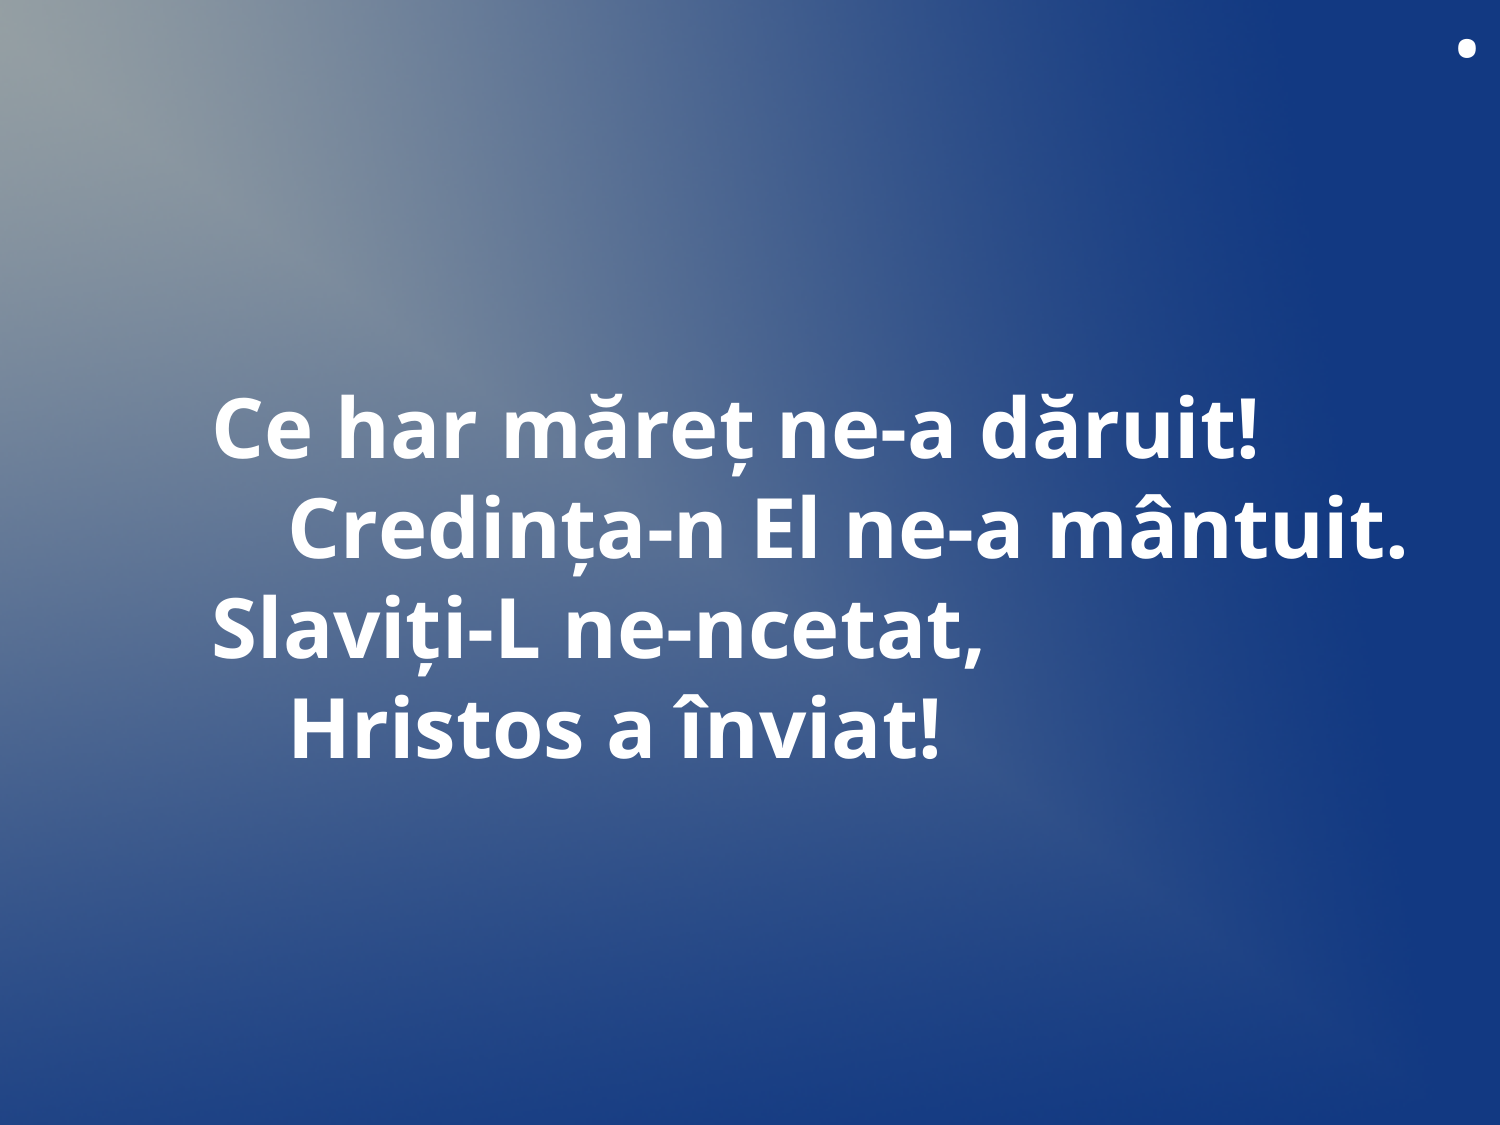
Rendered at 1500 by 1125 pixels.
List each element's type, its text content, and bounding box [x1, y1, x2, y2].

text_box Ce har măreţ ne-a dăruit! Credinţa-n El ne-a mântuit. Slaviţi-L ne-ncetat, Hristos a înviat! [197, 367, 1426, 783]
text_box . [1433, 0, 1500, 93]
picture [0, 0, 1500, 1125]
